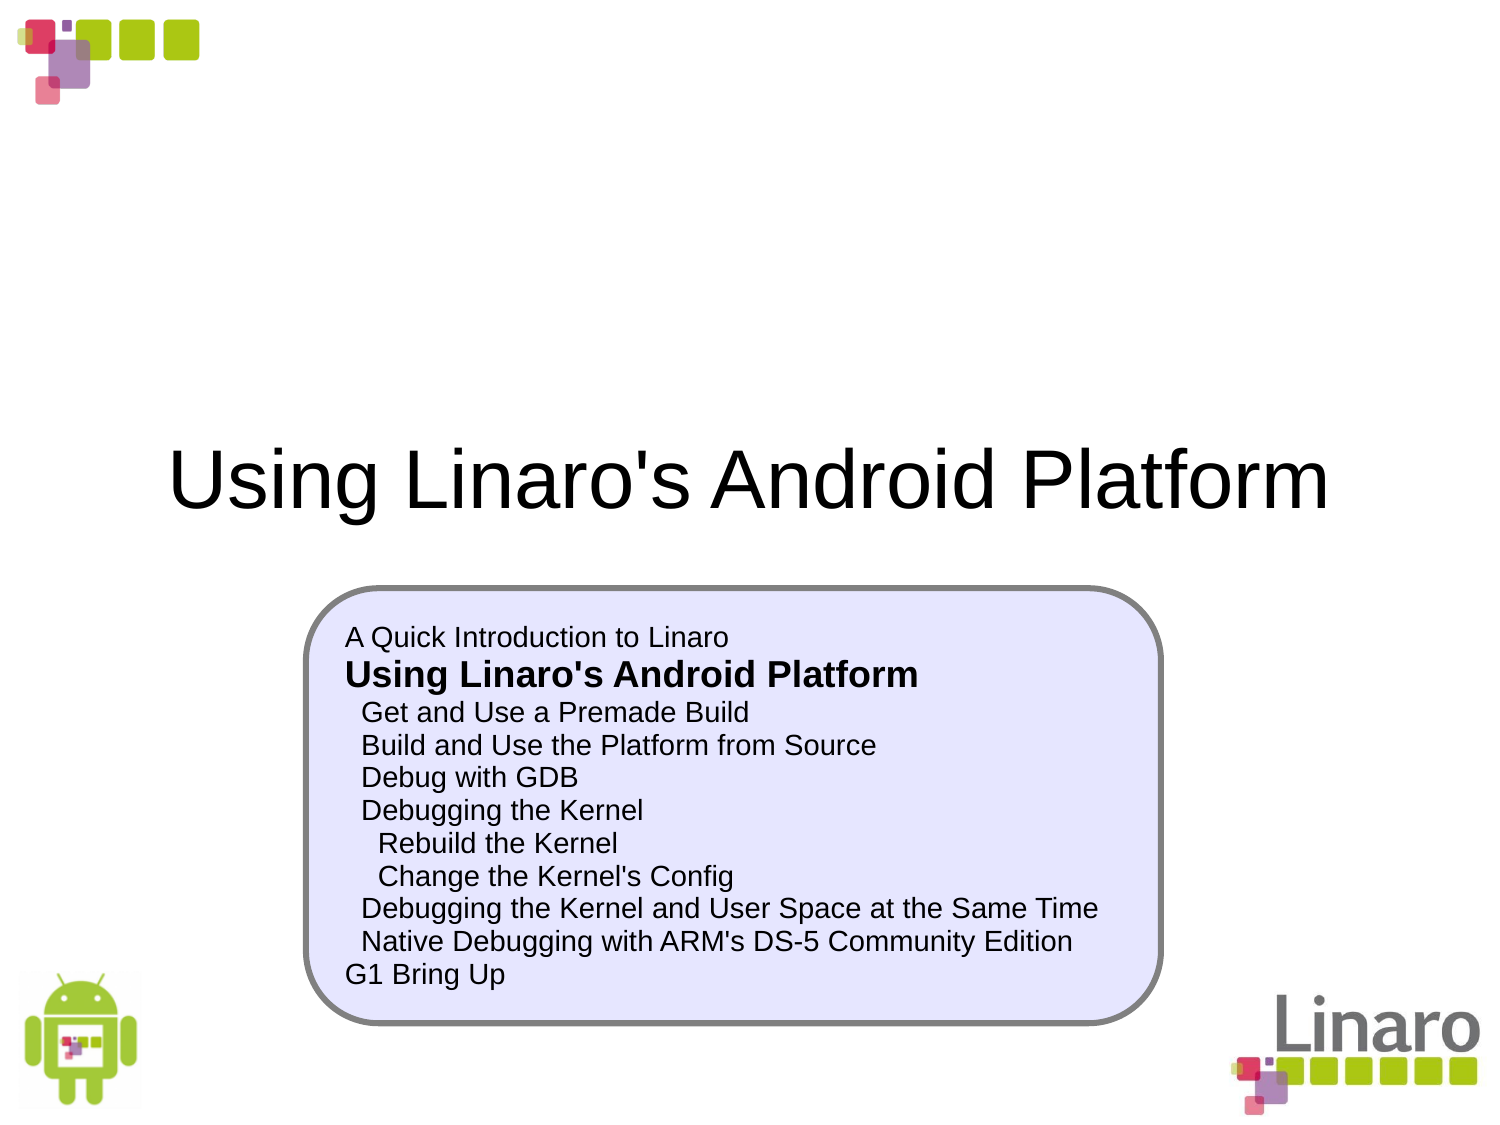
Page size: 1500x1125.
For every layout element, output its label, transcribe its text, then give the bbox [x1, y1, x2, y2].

subtitle Using Linaro's Android Platform [74, 44, 1425, 916]
picture [1219, 986, 1491, 1123]
text_box A Quick Introduction to Linaro Using Linaro's Android Platform Get and Use a Premade Build Build and Use the Platform from Source Debug with GDB Debugging the Kernel Rebuild the Kernel Change the Kernel's Config Debugging the Kernel and User Space at the Same Time Native Debugging with ARM's DS-5 Community Edition G1 Bring Up [305, 588, 1161, 1024]
picture [16, 12, 205, 121]
picture [18, 971, 142, 1109]
